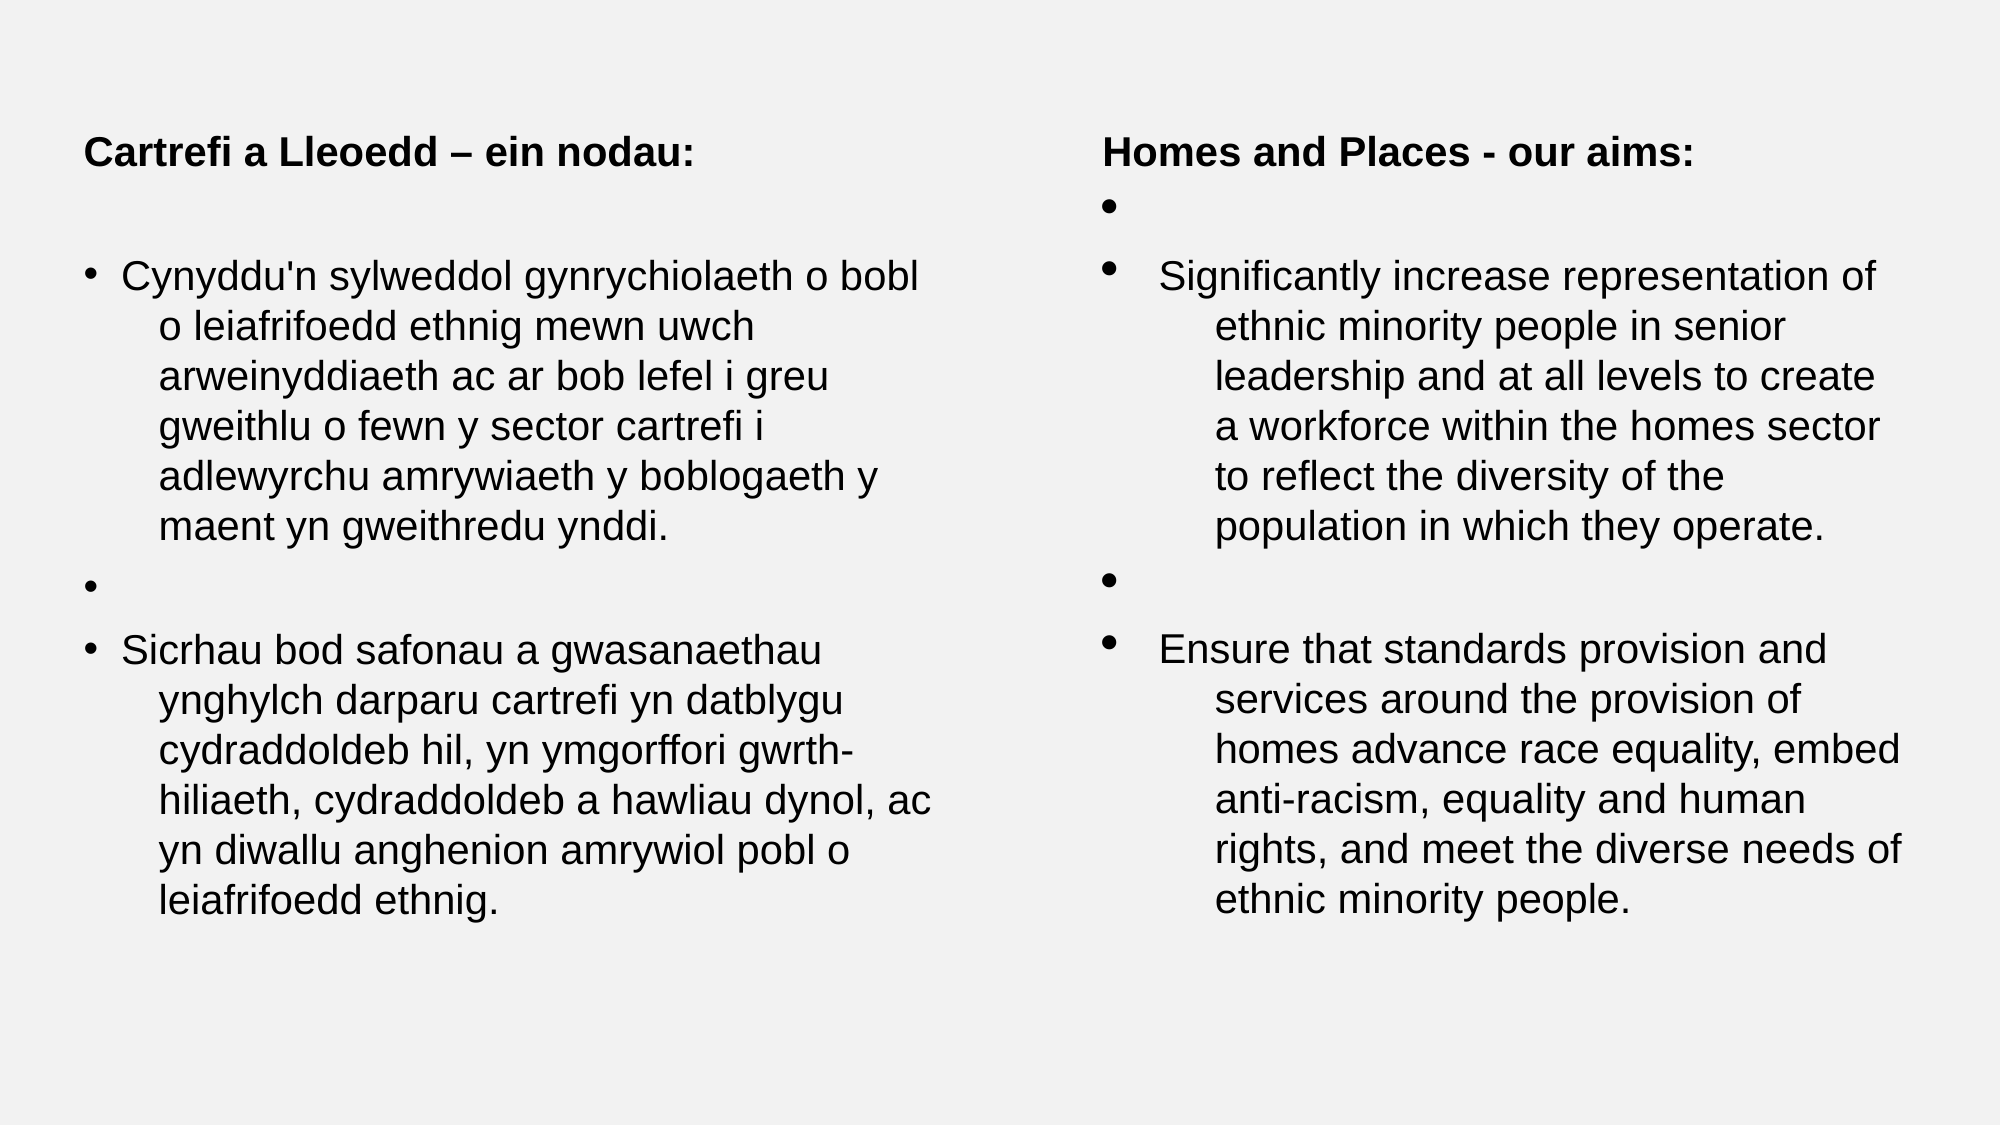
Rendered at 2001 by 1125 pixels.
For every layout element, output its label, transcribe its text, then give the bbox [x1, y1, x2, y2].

text_box Homes and Places - our aims: Significantly increase representation of ethnic minority people in senior leadership and at all levels to create a workforce within the homes sector to reflect the diversity of the population in which they operate. Ensure that standards provision and services around the provision of homes advance race equality, embed anti-racism, equality and human rights, and meet the diverse needs of ethnic minority people. [1087, 117, 1934, 941]
list Cartrefi a Lleoedd – ein nodau: Cynyddu'n sylweddol gynrychiolaeth o bobl o leiafrifoedd ethnig mewn uwch arweinyddiaeth ac ar bob lefel i greu gweithlu o fewn y sector cartrefi i adlewyrchu amrywiaeth y boblogaeth y maent yn gweithredu ynddi. Sicrhau bod safonau a gwasanaethau ynghylch darparu cartrefi yn datblygu cydraddoldeb hil, yn ymgorffori gwrth-hiliaeth, cydraddoldeb a hawliau dynol, ac yn diwallu anghenion amrywiol pobl o leiafrifoedd ethnig. [68, 117, 975, 1066]
